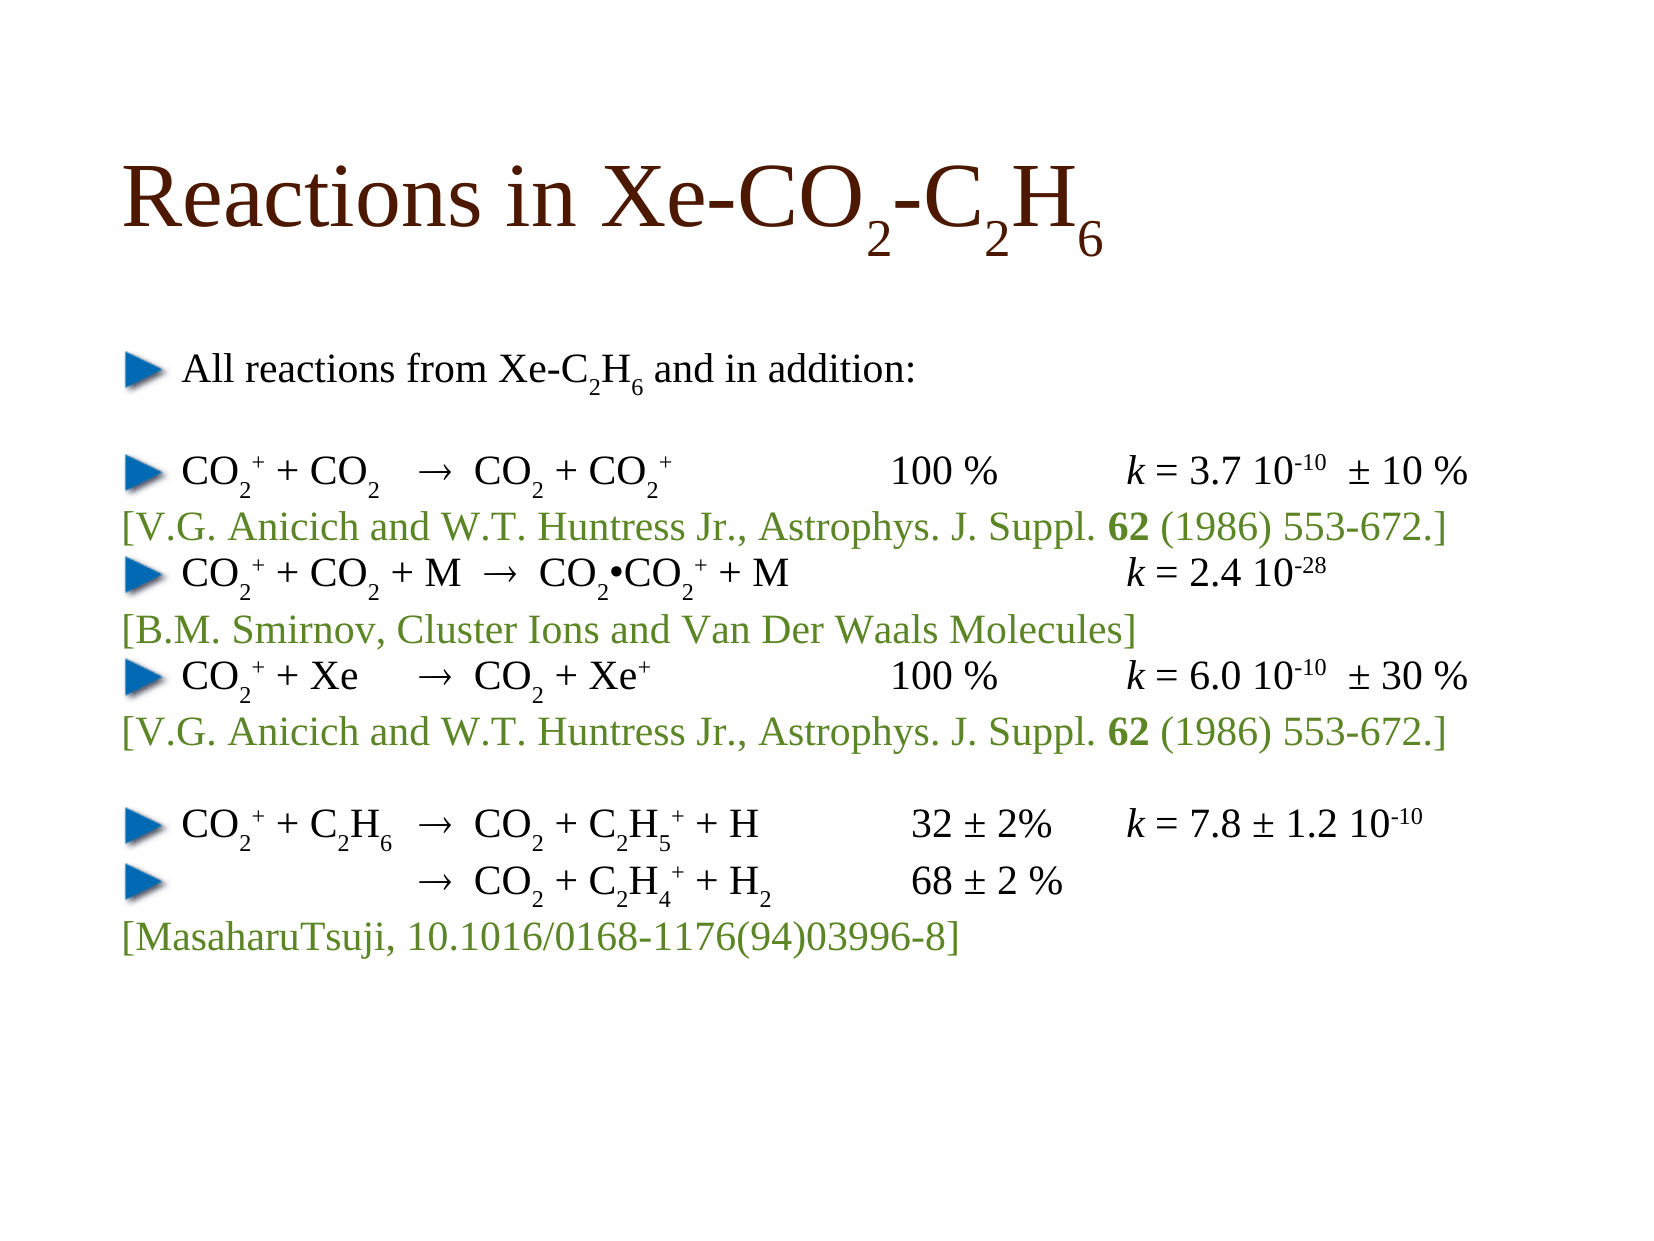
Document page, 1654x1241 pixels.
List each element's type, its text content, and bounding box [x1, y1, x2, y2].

title Reactions in Xe-CO2-C2H6 [121, 102, 1534, 311]
list All reactions from Xe-C2H6 and in addition: CO2+ + CO2  CO2 + CO2+ 100 % k = 3.7 10-10 ± 10 % [V.G. Anicich and W.T. Huntress Jr., Astrophys. J. Suppl. 62 (1986) 553-672.] CO2+ + CO2 + M  CO2CO2+ + M k = 2.4 10-28 [B.M. Smirnov, Cluster Ions and Van Der Waals Molecules] CO2+ + Xe  CO2 + Xe+ 100 % k = 6.0 10-10 ± 30 % [V.G. Anicich and W.T. Huntress Jr., Astrophys. J. Suppl. 62 (1986) 553-672.] CO2+ + C2H6  CO2 + C2H5+ + H 32 ± 2% k = 7.8 ± 1.2 10-10  CO2 + C2H4+ + H2 68 ± 2 % [MasaharuTsuji, 10.1016/0168-1176(94)03996-8] [121, 344, 1561, 1139]
